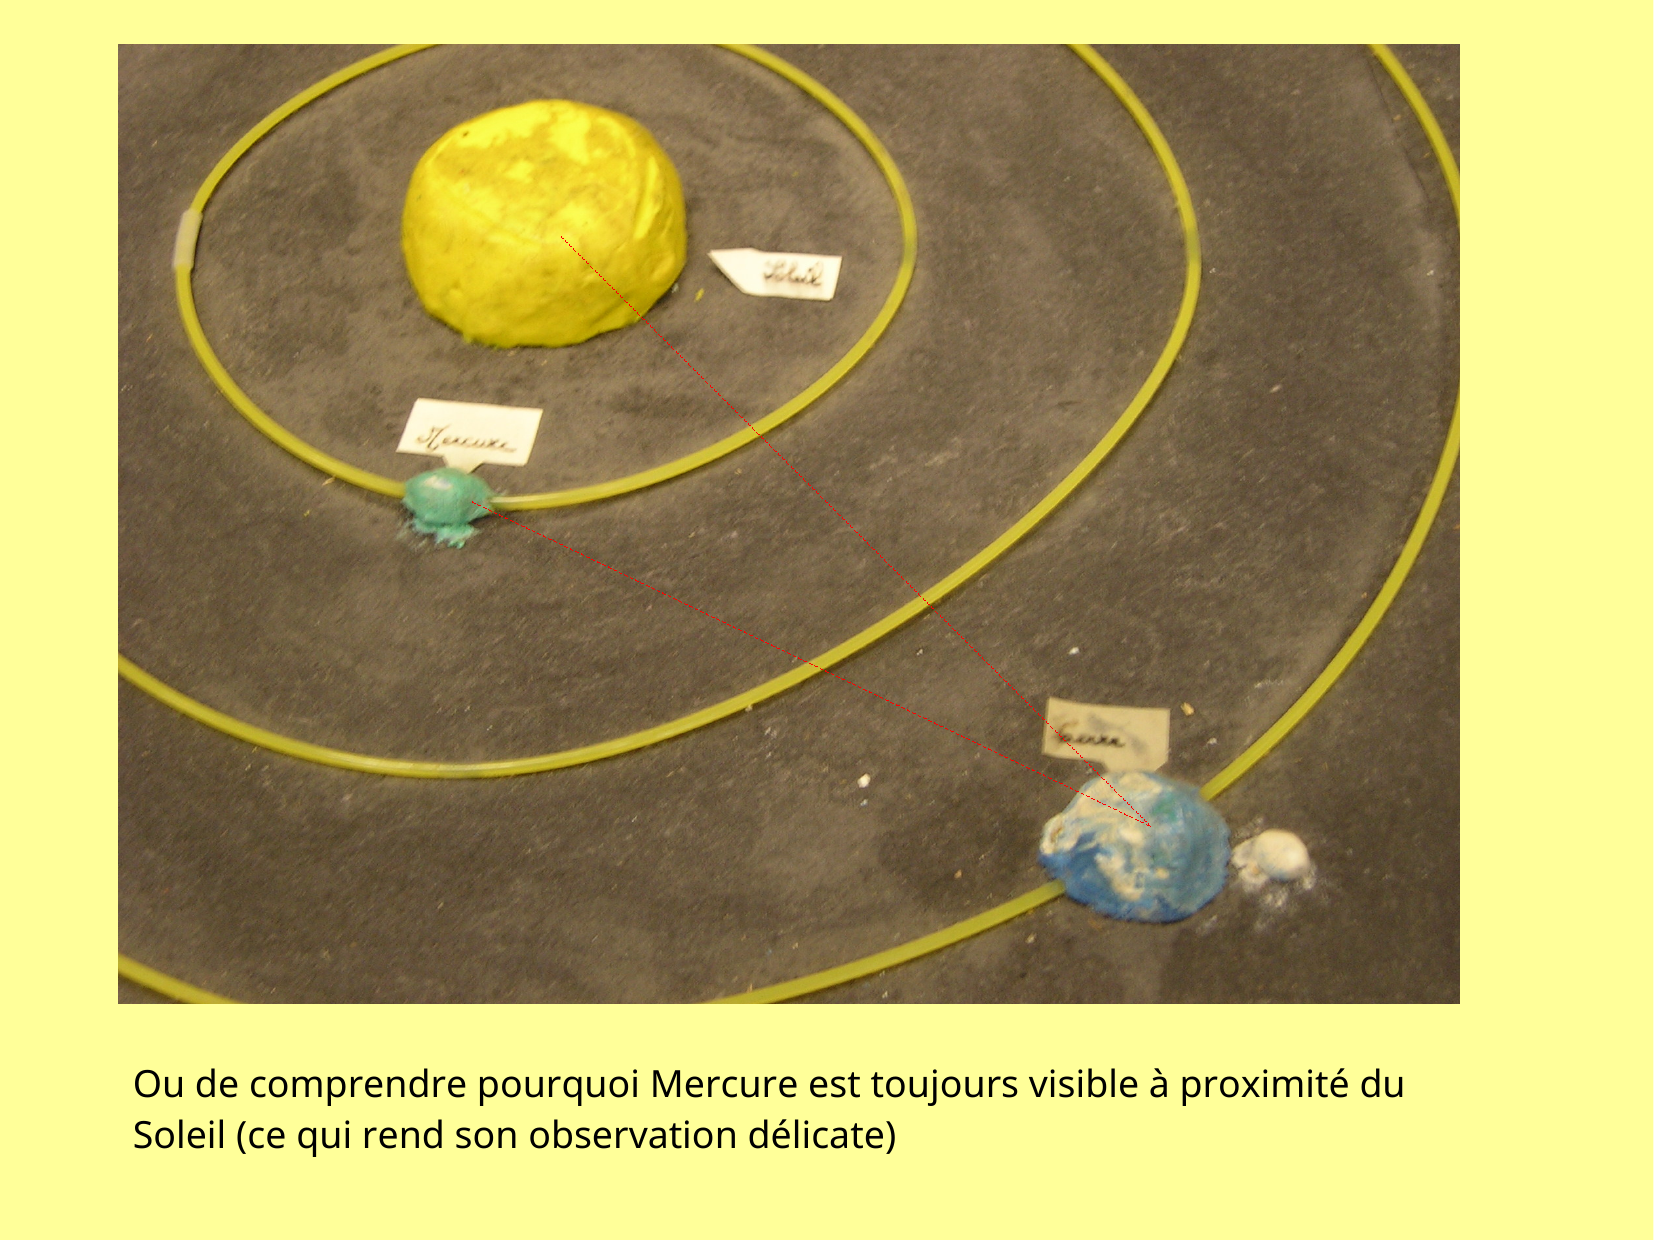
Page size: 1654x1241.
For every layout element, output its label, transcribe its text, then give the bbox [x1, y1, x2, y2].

picture [118, 44, 1460, 1004]
text_box Ou de comprendre pourquoi Mercure est toujours visible à proximité du Soleil (ce qui rend son observation délicate) [118, 1049, 1477, 1152]
